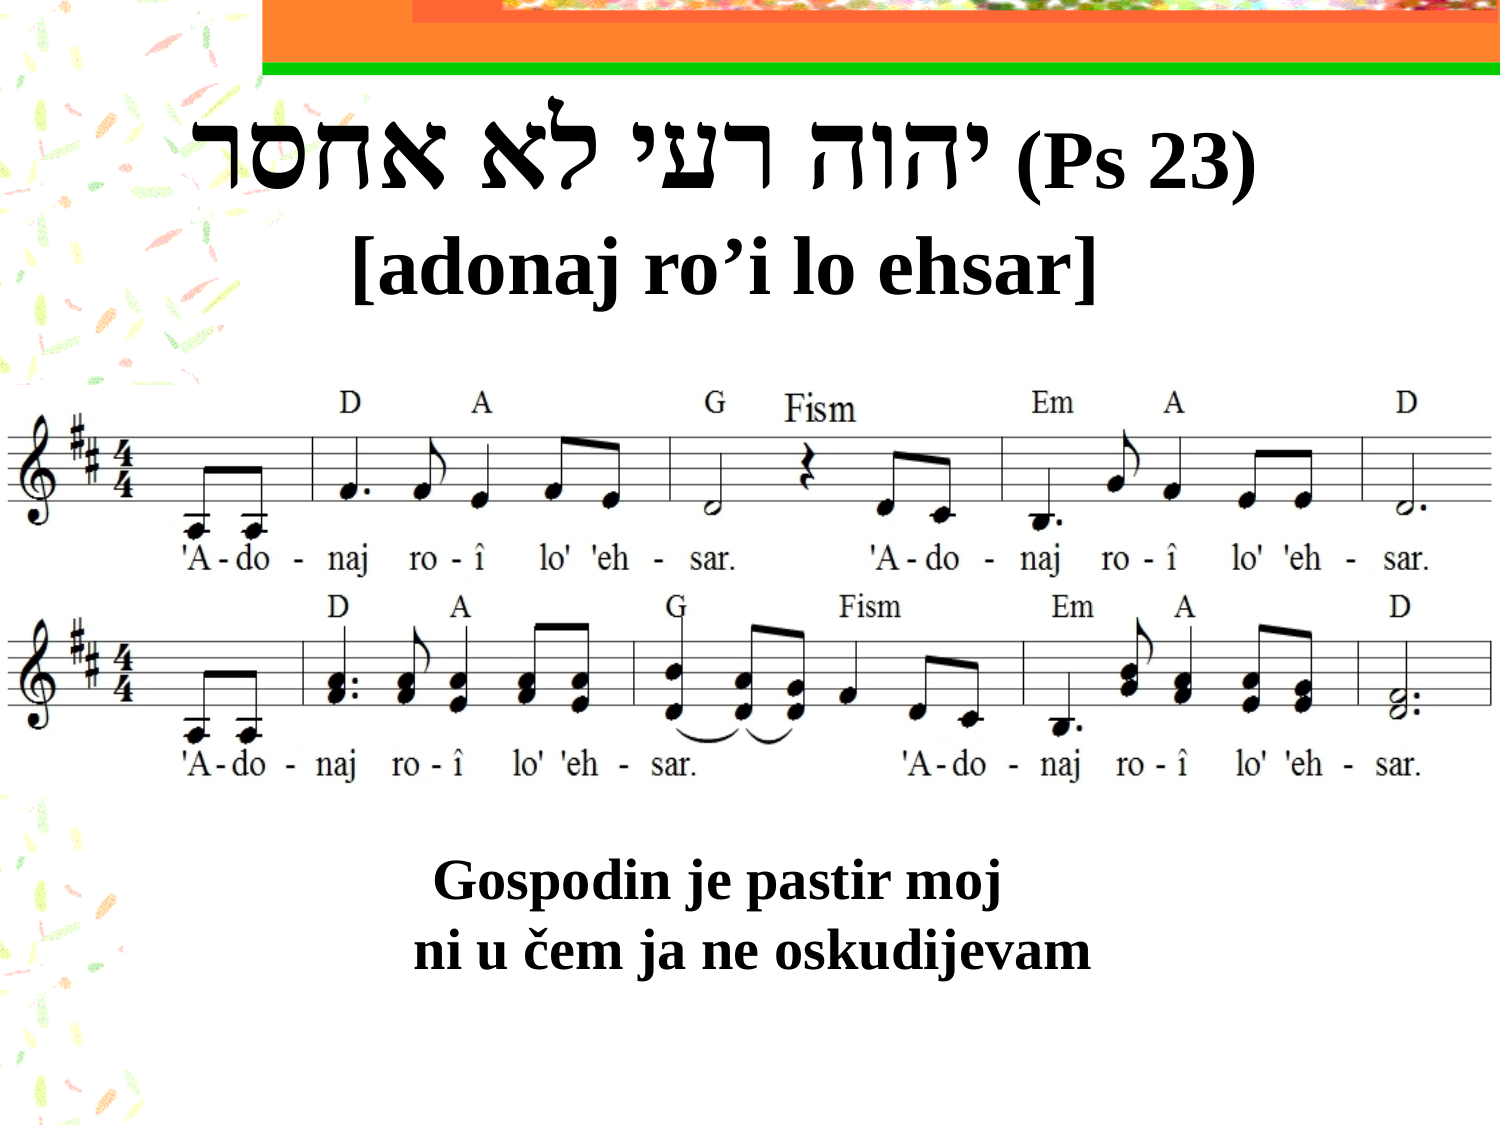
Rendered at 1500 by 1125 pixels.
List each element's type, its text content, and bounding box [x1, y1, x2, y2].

title יהוה רעי לא אחסר (Ps 23) [adonaj ro’i lo ehsar] [87, 99, 1363, 288]
picture [0, 0, 1500, 1125]
list Gospodin je pastir moj ni u čem ja ne oskudijevam [87, 834, 1363, 1025]
picture [412, 0, 1500, 23]
